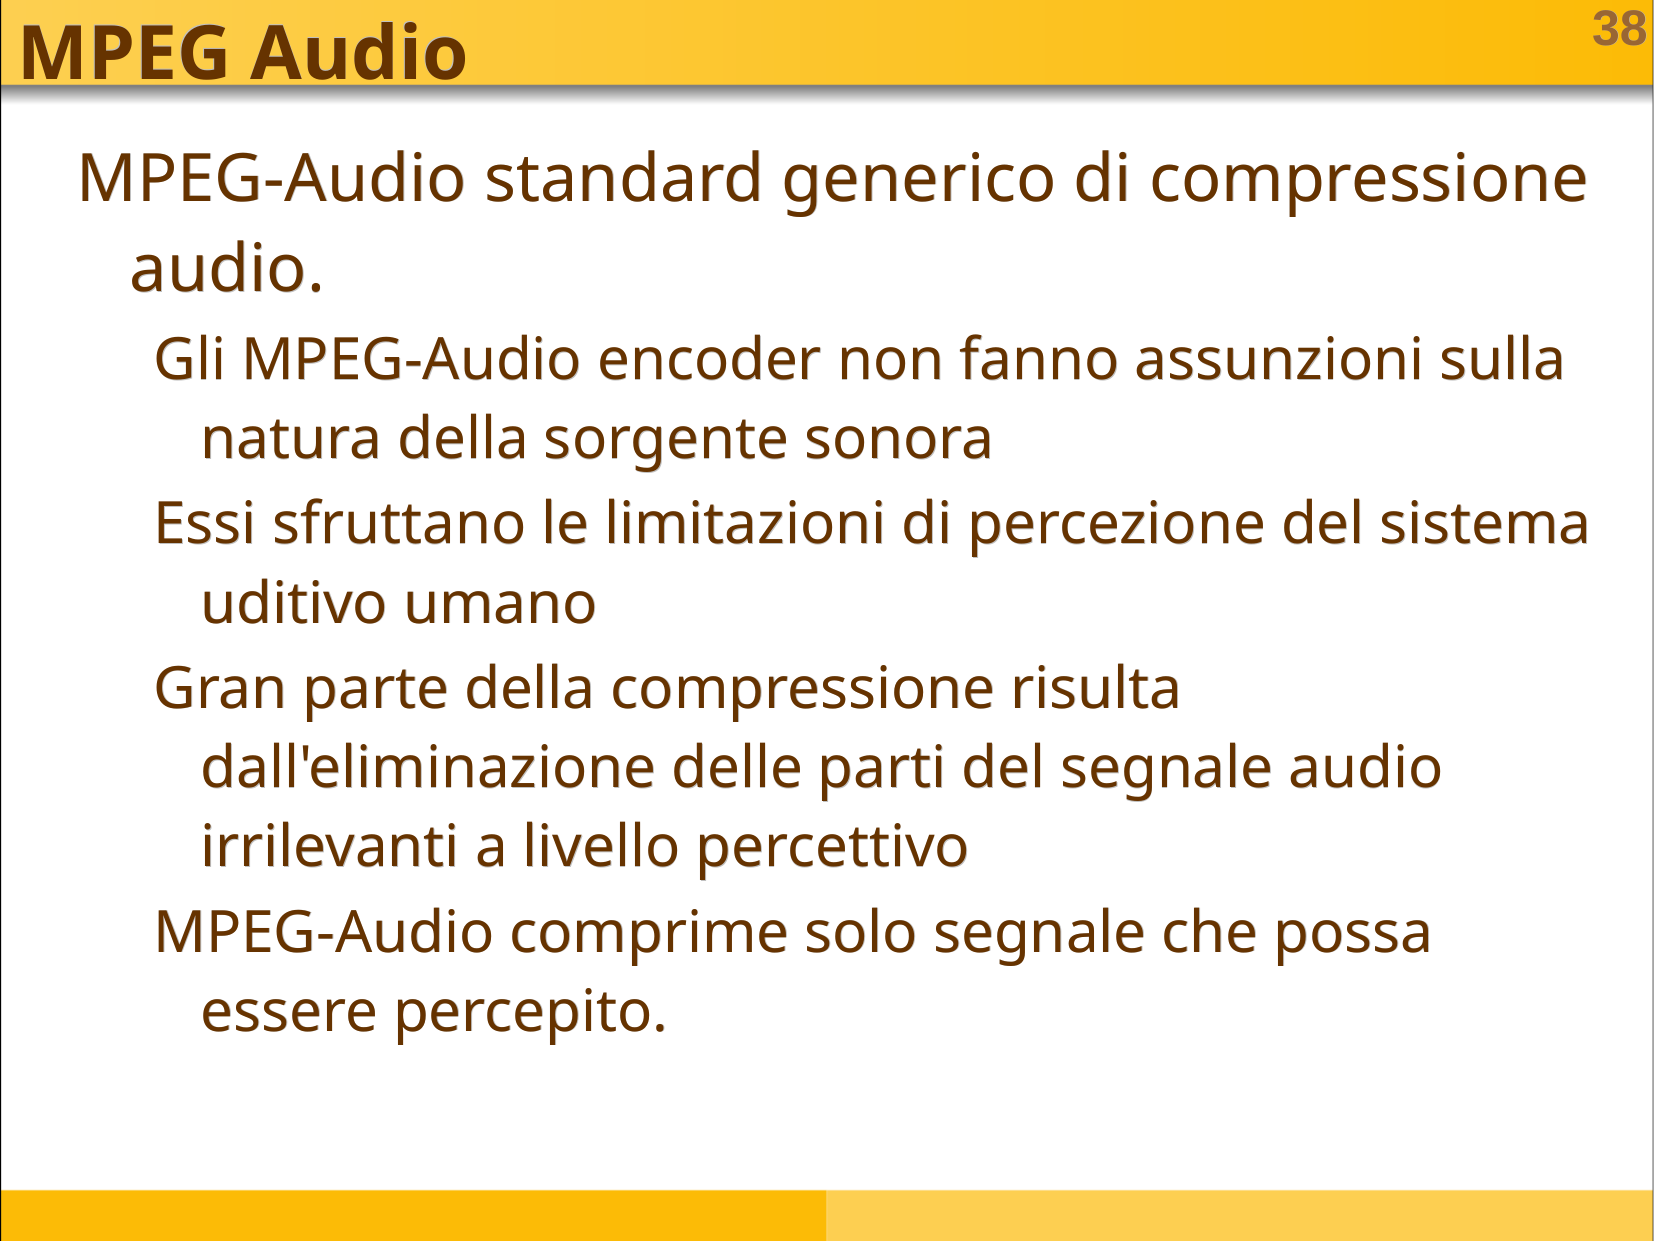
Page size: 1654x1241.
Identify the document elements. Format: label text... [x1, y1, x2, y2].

list MPEG-Audio standard generico di compressione audio. Gli MPEG-Audio encoder non fanno assunzioni sulla natura della sorgente sonora Essi sfruttano le limitazioni di percezione del sistema uditivo umano Gran parte della compressione risulta dall'eliminazione delle parti del segnale audio irrilevanti a livello percettivo MPEG-Audio comprime solo segnale che possa essere percepito. [59, 129, 1595, 1149]
picture [0, 0, 1654, 1241]
title MPEG Audio [0, 0, 1477, 87]
